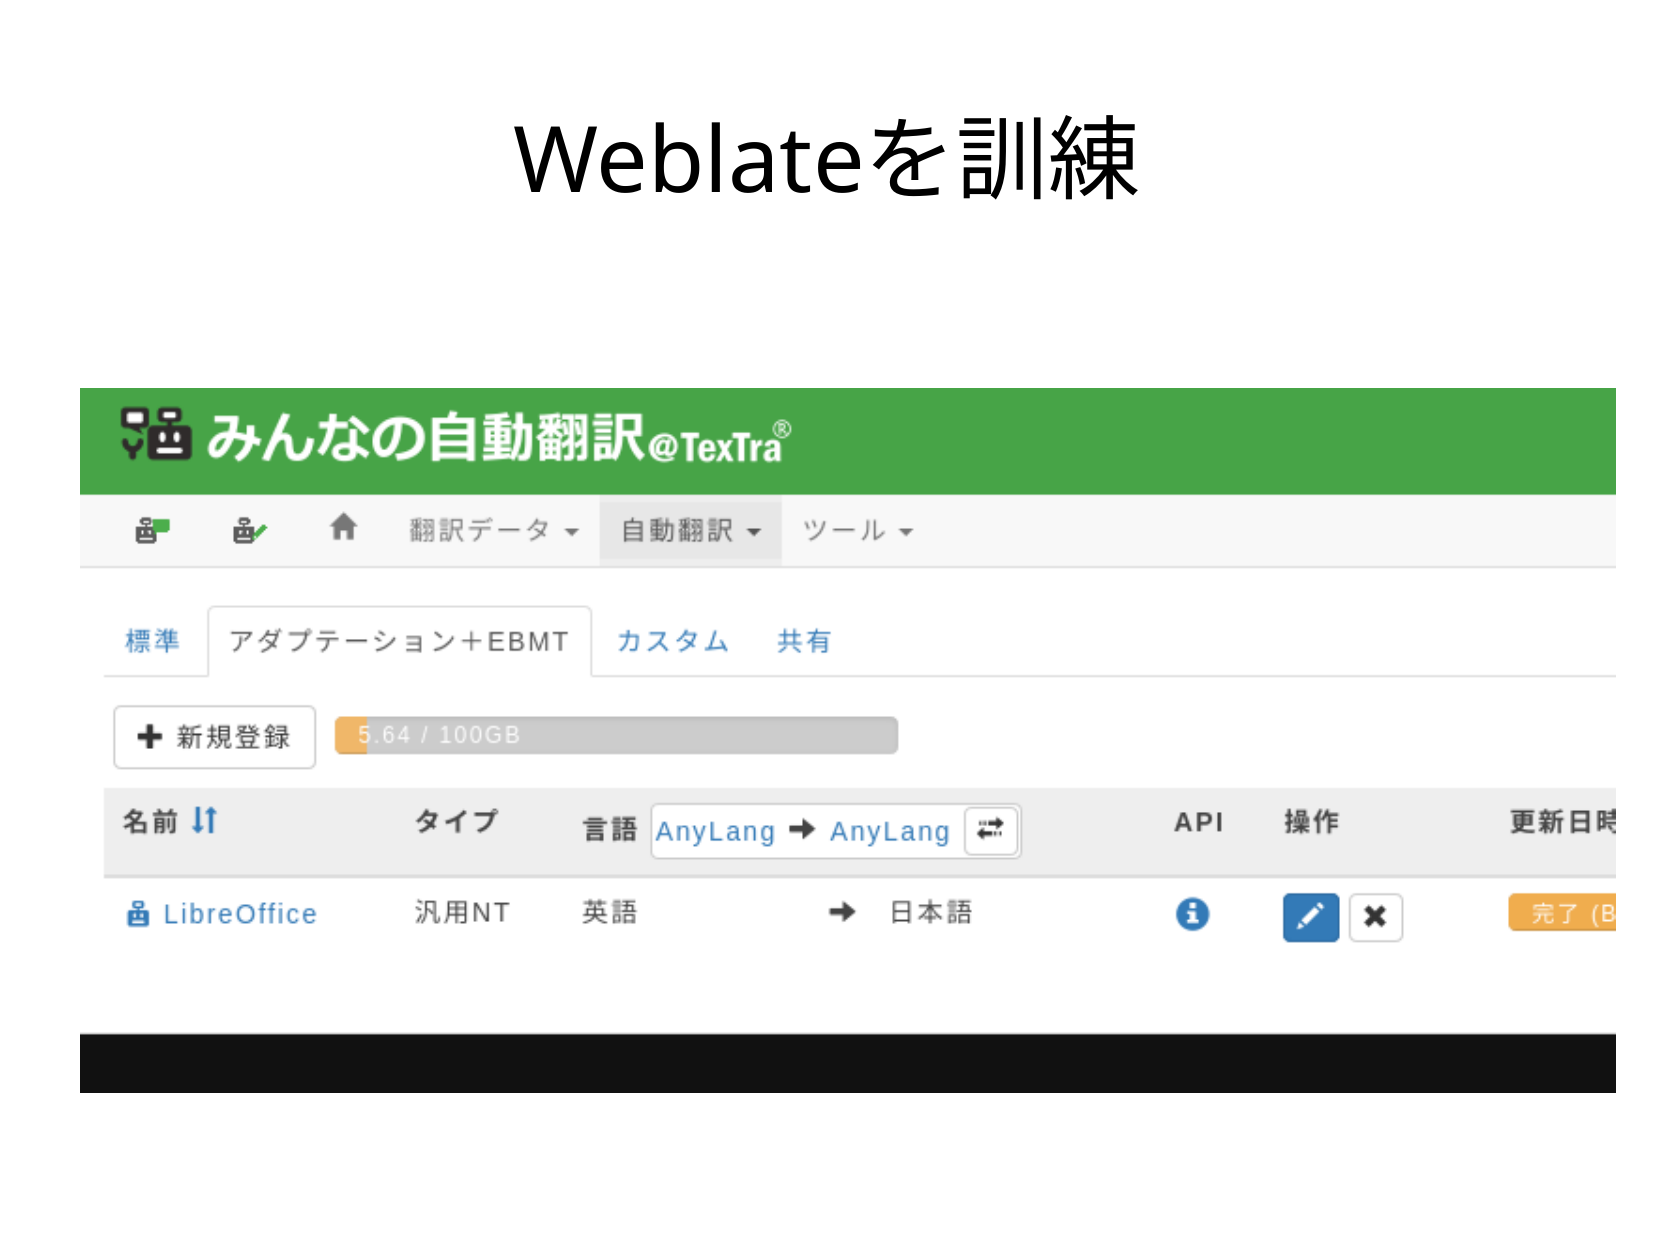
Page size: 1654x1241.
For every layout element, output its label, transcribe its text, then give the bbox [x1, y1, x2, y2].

title Weblateを訓練 [82, 49, 1571, 257]
picture [80, 388, 1616, 1093]
